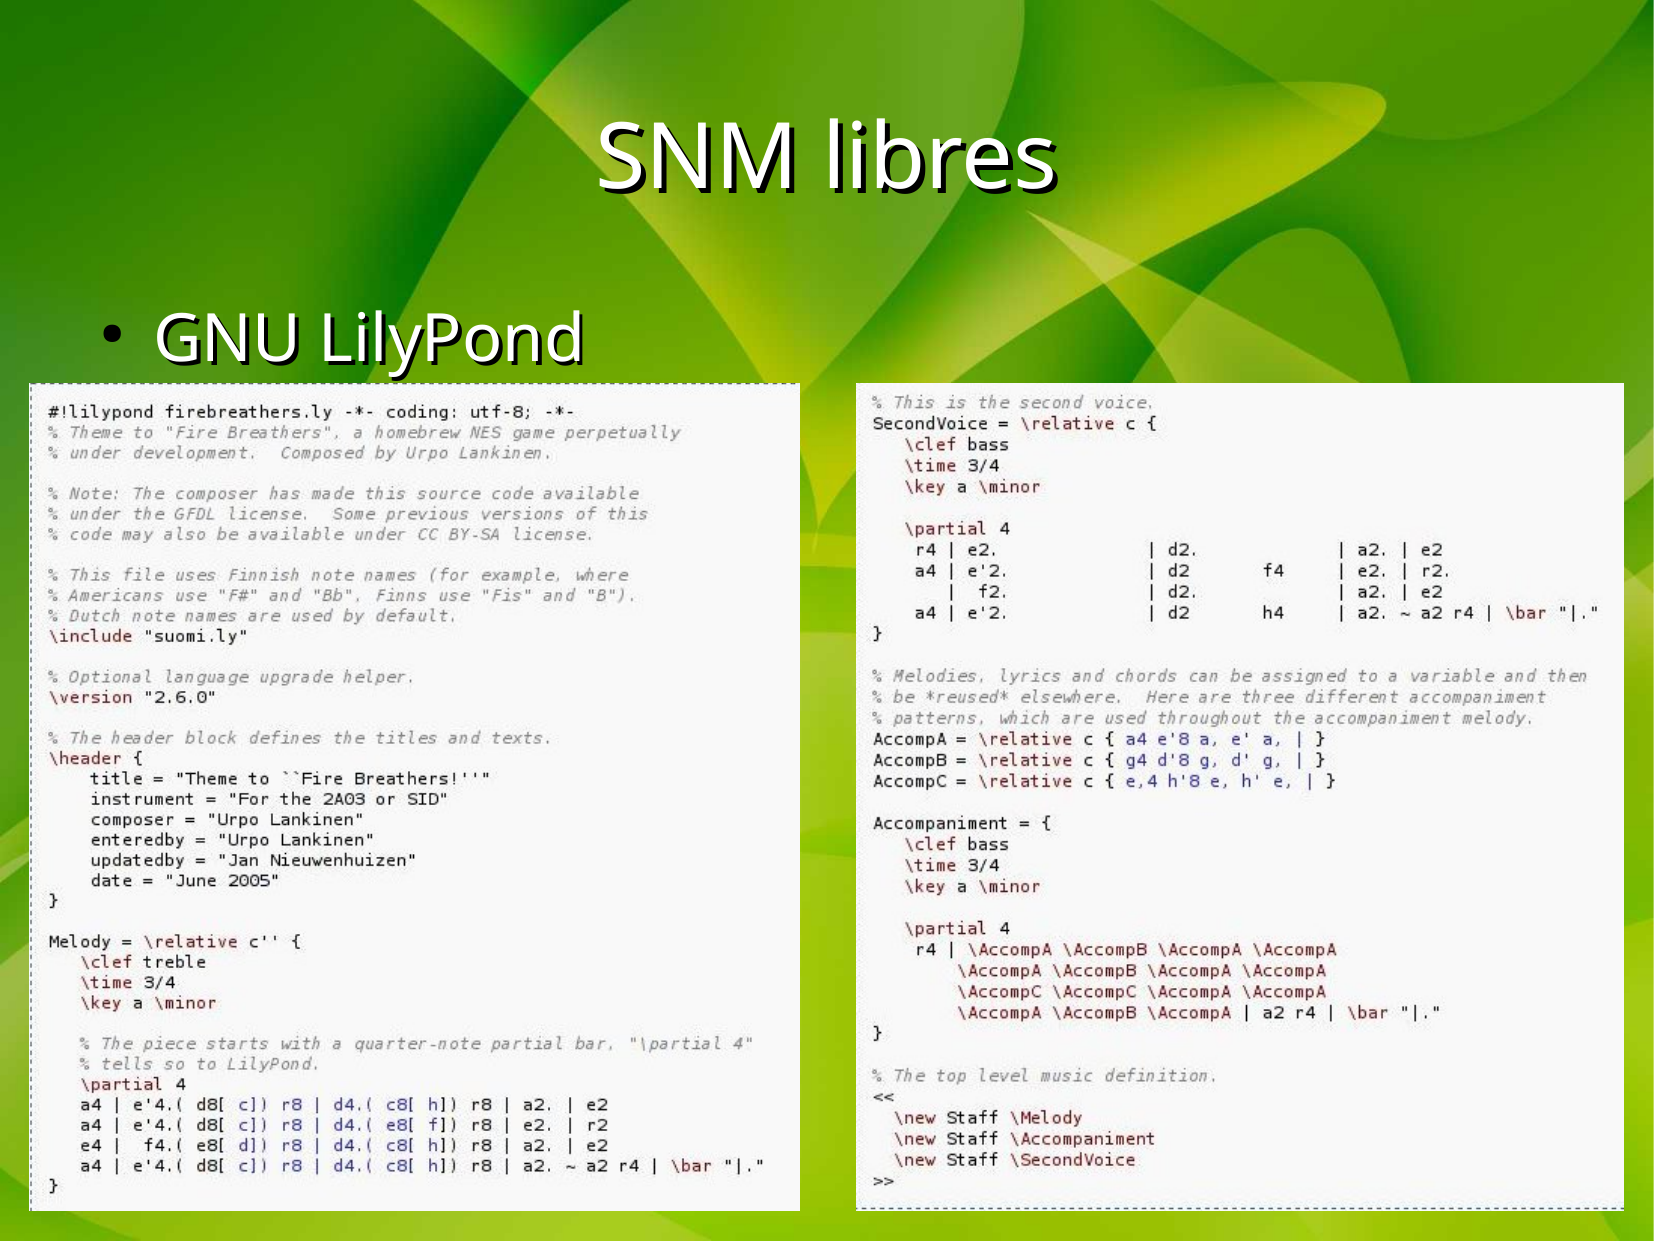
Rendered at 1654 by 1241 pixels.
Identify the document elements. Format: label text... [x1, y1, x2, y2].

list GNU LilyPond [82, 290, 1571, 1094]
title SNM libres [82, 56, 1571, 250]
picture [0, 0, 1654, 1241]
